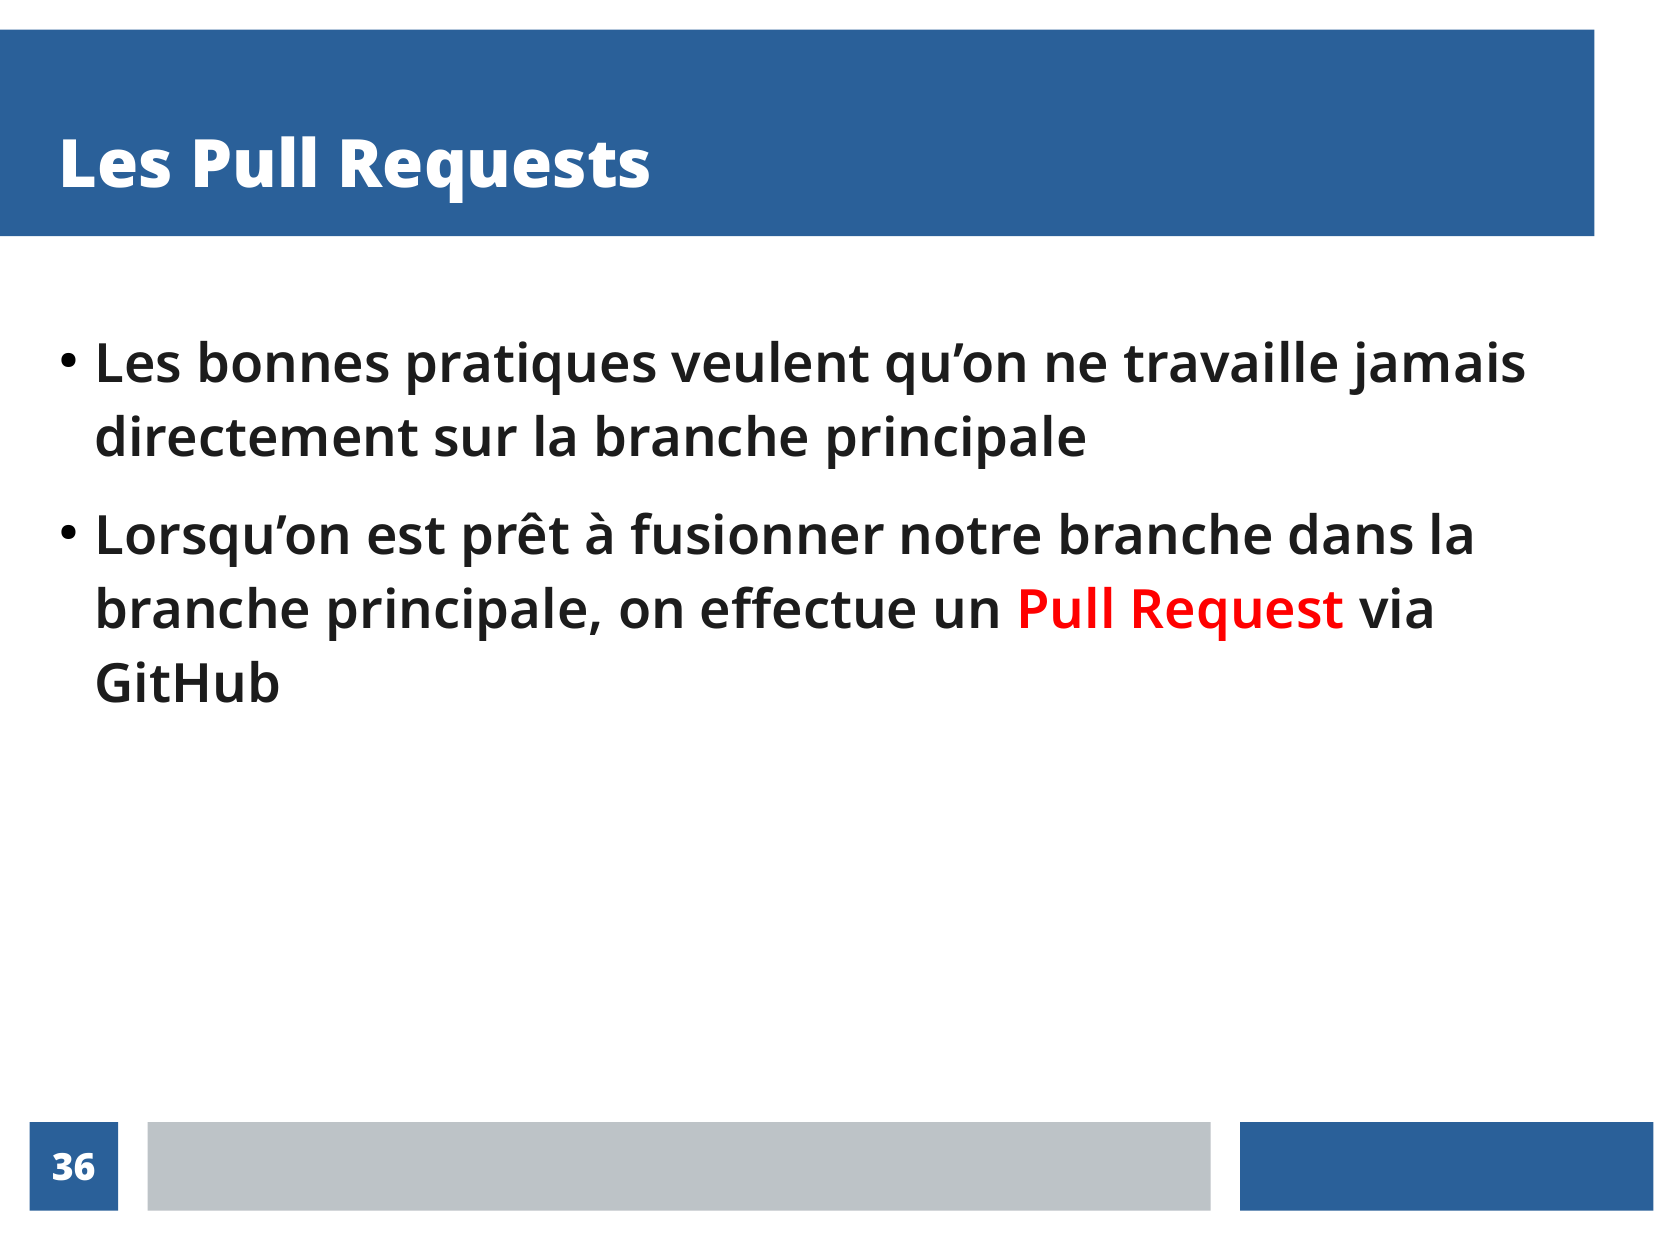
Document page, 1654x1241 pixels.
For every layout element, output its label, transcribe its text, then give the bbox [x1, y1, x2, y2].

title Les Pull Requests [59, 59, 1595, 207]
list Les bonnes pratiques veulent qu’on ne travaille jamais directement sur la branche principale Lorsqu’on est prêt à fusionner notre branche dans la branche principale, on effectue un Pull Request via GitHub [59, 324, 1565, 1093]
